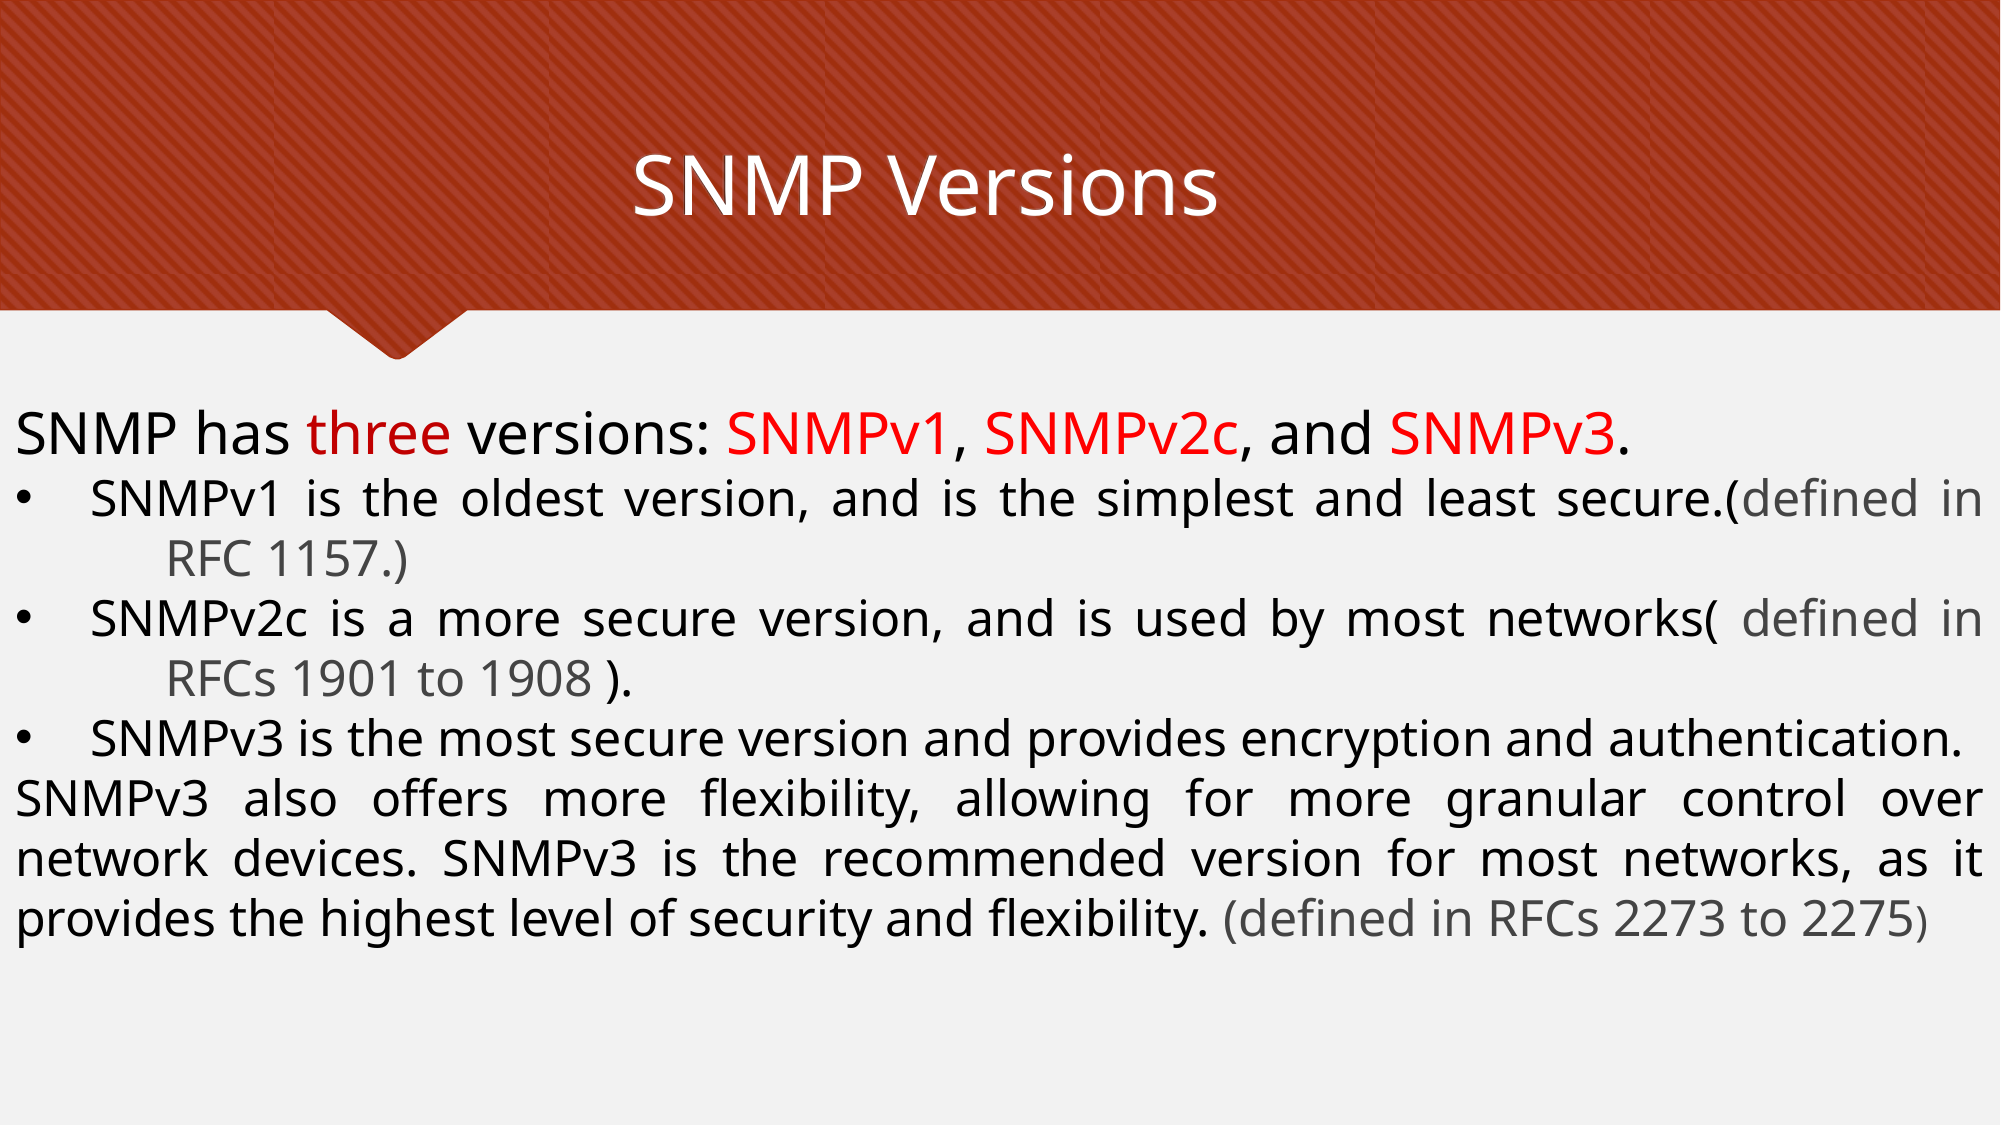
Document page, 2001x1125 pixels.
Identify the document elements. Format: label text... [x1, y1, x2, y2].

text_box SNMP has three versions: SNMPv1, SNMPv2c, and SNMPv3. SNMPv1 is the oldest version, and is the simplest and least secure.(defined in RFC 1157.) SNMPv2c is a more secure version, and is used by most networks( defined in RFCs 1901 to 1908 ). SNMPv3 is the most secure version and provides encryption and authentication. SNMPv3 also offers more flexibility, allowing for more granular control over network devices. SNMPv3 is the recommended version for most networks, as it provides the highest level of security and flexibility. (defined in RFCs 2273 to 2275) [0, 388, 2000, 899]
title SNMP Versions [59, 80, 1794, 240]
